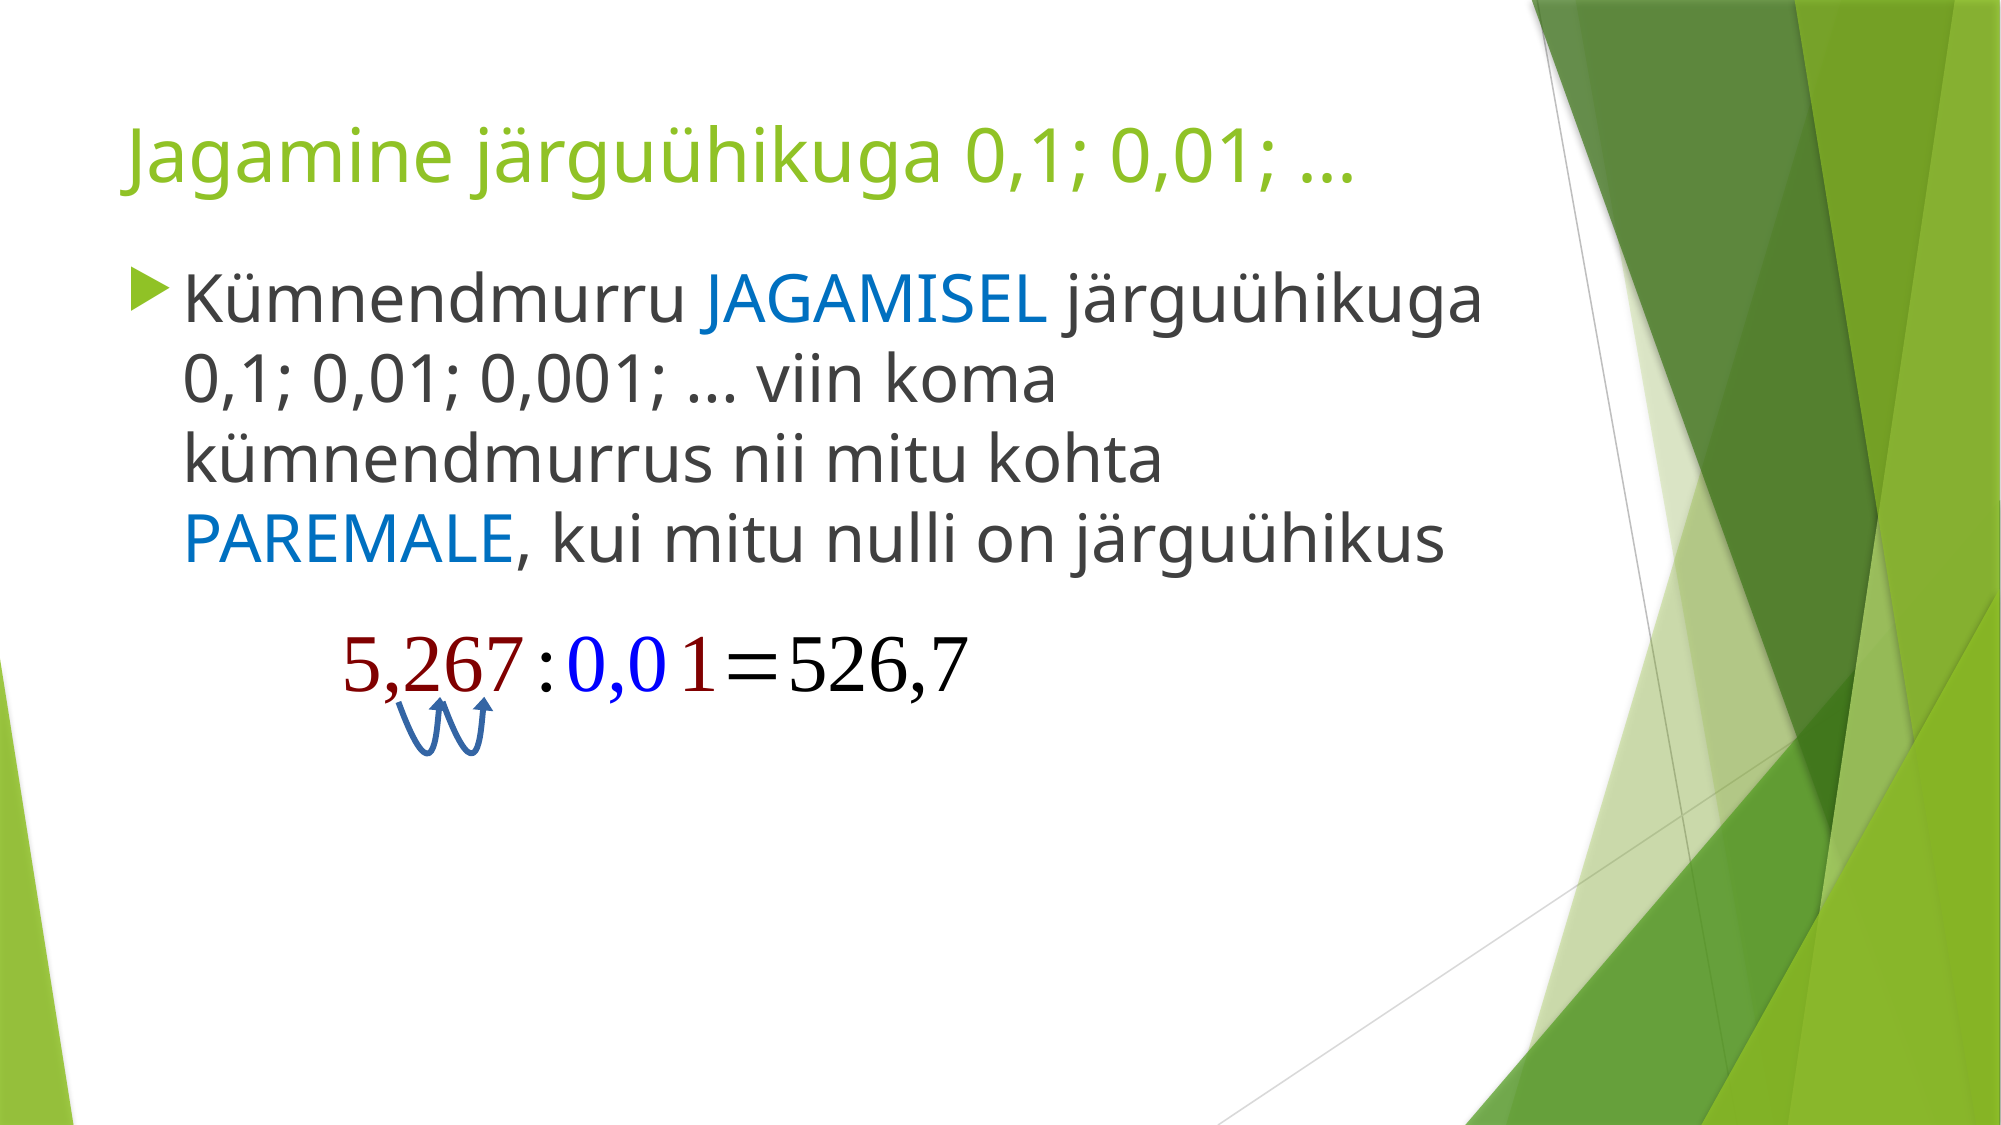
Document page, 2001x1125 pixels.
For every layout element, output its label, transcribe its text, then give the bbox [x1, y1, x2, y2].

list Kümnendmurru JAGAMISEL järguühikuga 0,1; 0,01; 0,001; ... viin koma kümnendmurrus nii mitu kohta PAREMALE, kui mitu nulli on järguühikus [111, 248, 1522, 885]
title Jagamine järguühikuga 0,1; 0,01; ... [111, 99, 1522, 248]
chart [334, 617, 981, 709]
